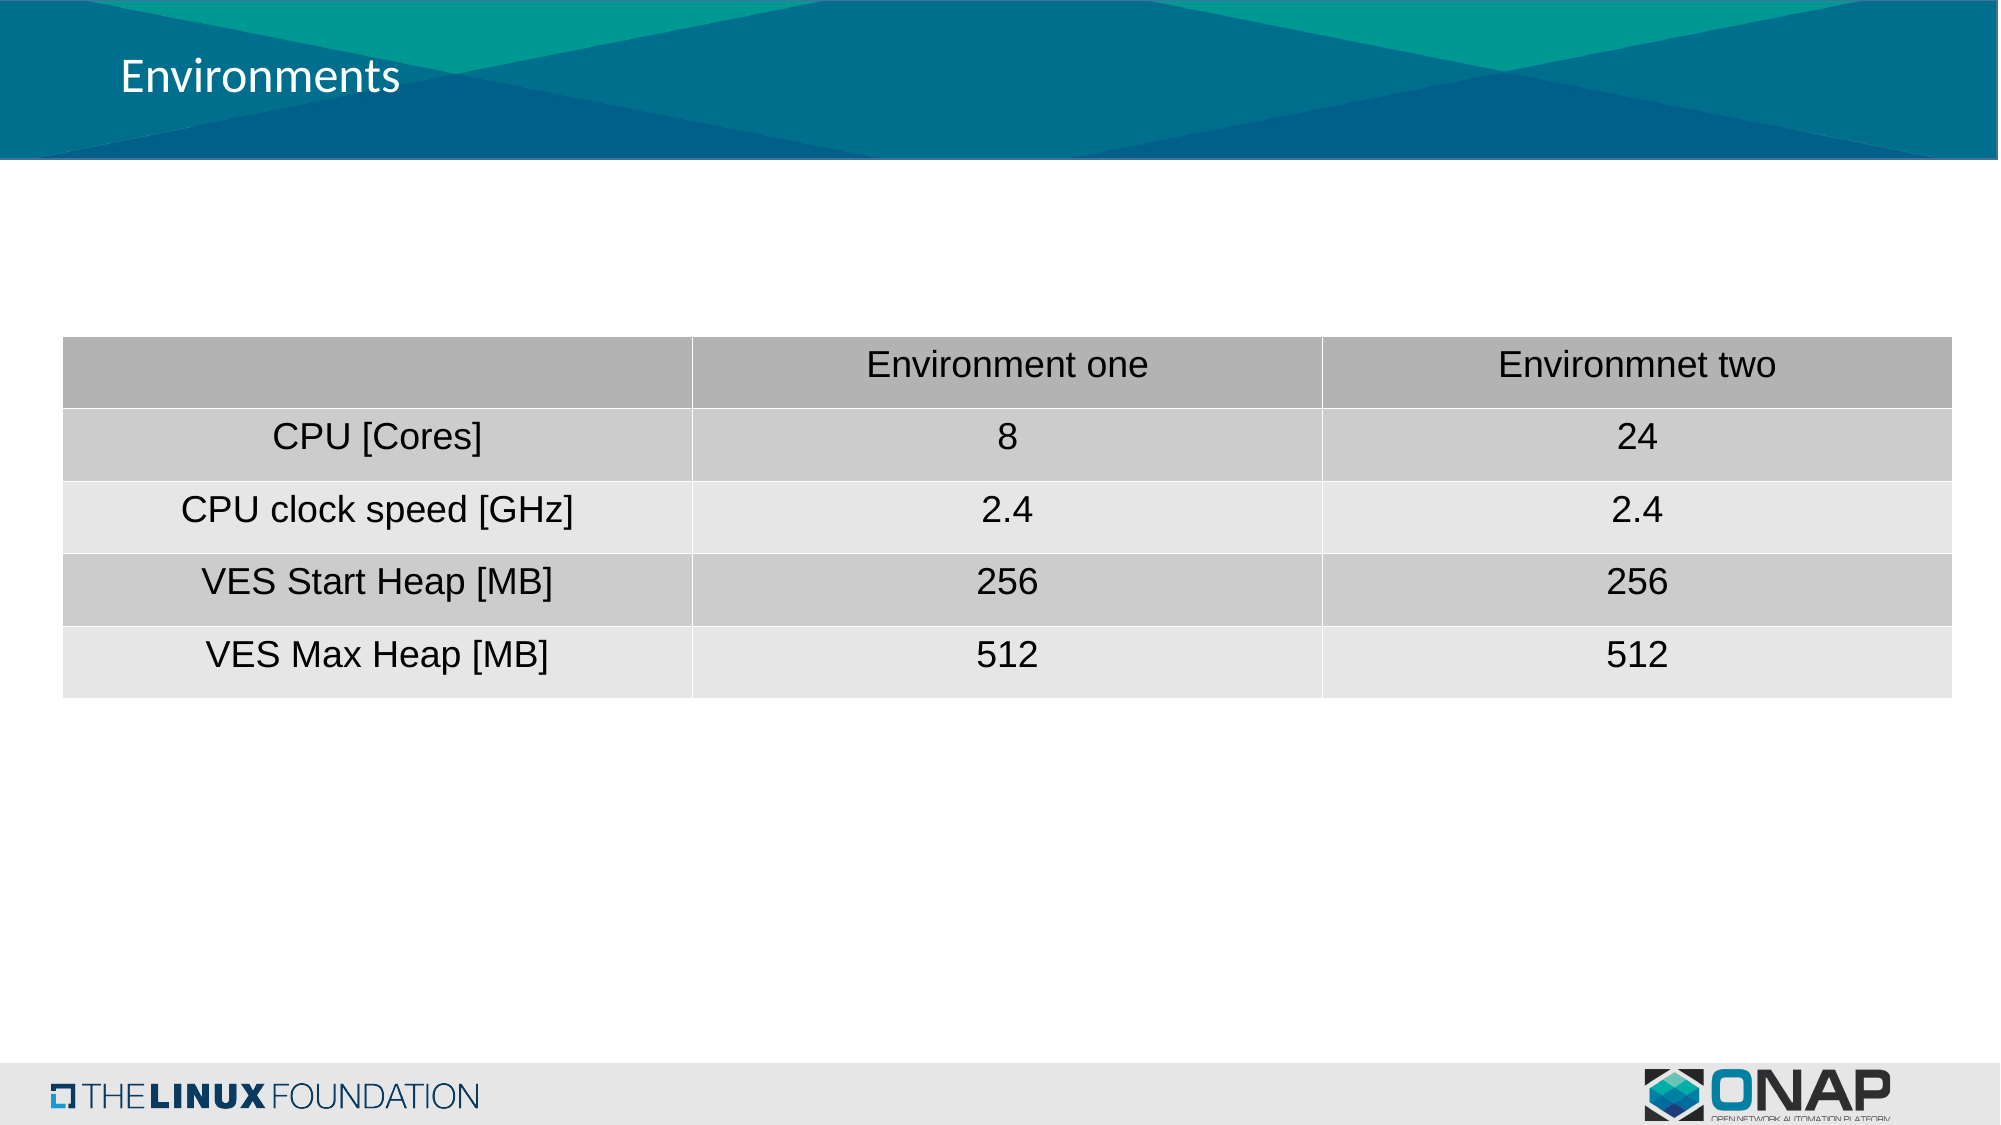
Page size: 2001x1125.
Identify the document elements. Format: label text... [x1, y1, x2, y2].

picture [51, 1083, 478, 1109]
table_cell 24 [1323, 409, 1952, 481]
table_cell 256 [1323, 554, 1952, 626]
title Environments [34, 0, 1923, 158]
table_cell 8 [693, 409, 1322, 481]
table_header [63, 337, 692, 408]
table_cell CPU clock speed [GHz] [63, 482, 692, 553]
table_cell 512 [693, 627, 1322, 698]
table_cell VES Max Heap [MB] [63, 627, 692, 698]
table_cell 512 [1323, 627, 1952, 698]
table_cell VES Start Heap [MB] [63, 554, 692, 626]
table_header Environmnet two [1323, 337, 1952, 408]
table_cell CPU [Cores] [63, 409, 692, 481]
table_cell 2.4 [1323, 482, 1952, 553]
table_header Environment one [693, 337, 1322, 408]
table_cell 2.4 [693, 482, 1322, 553]
table_cell 256 [693, 554, 1322, 626]
